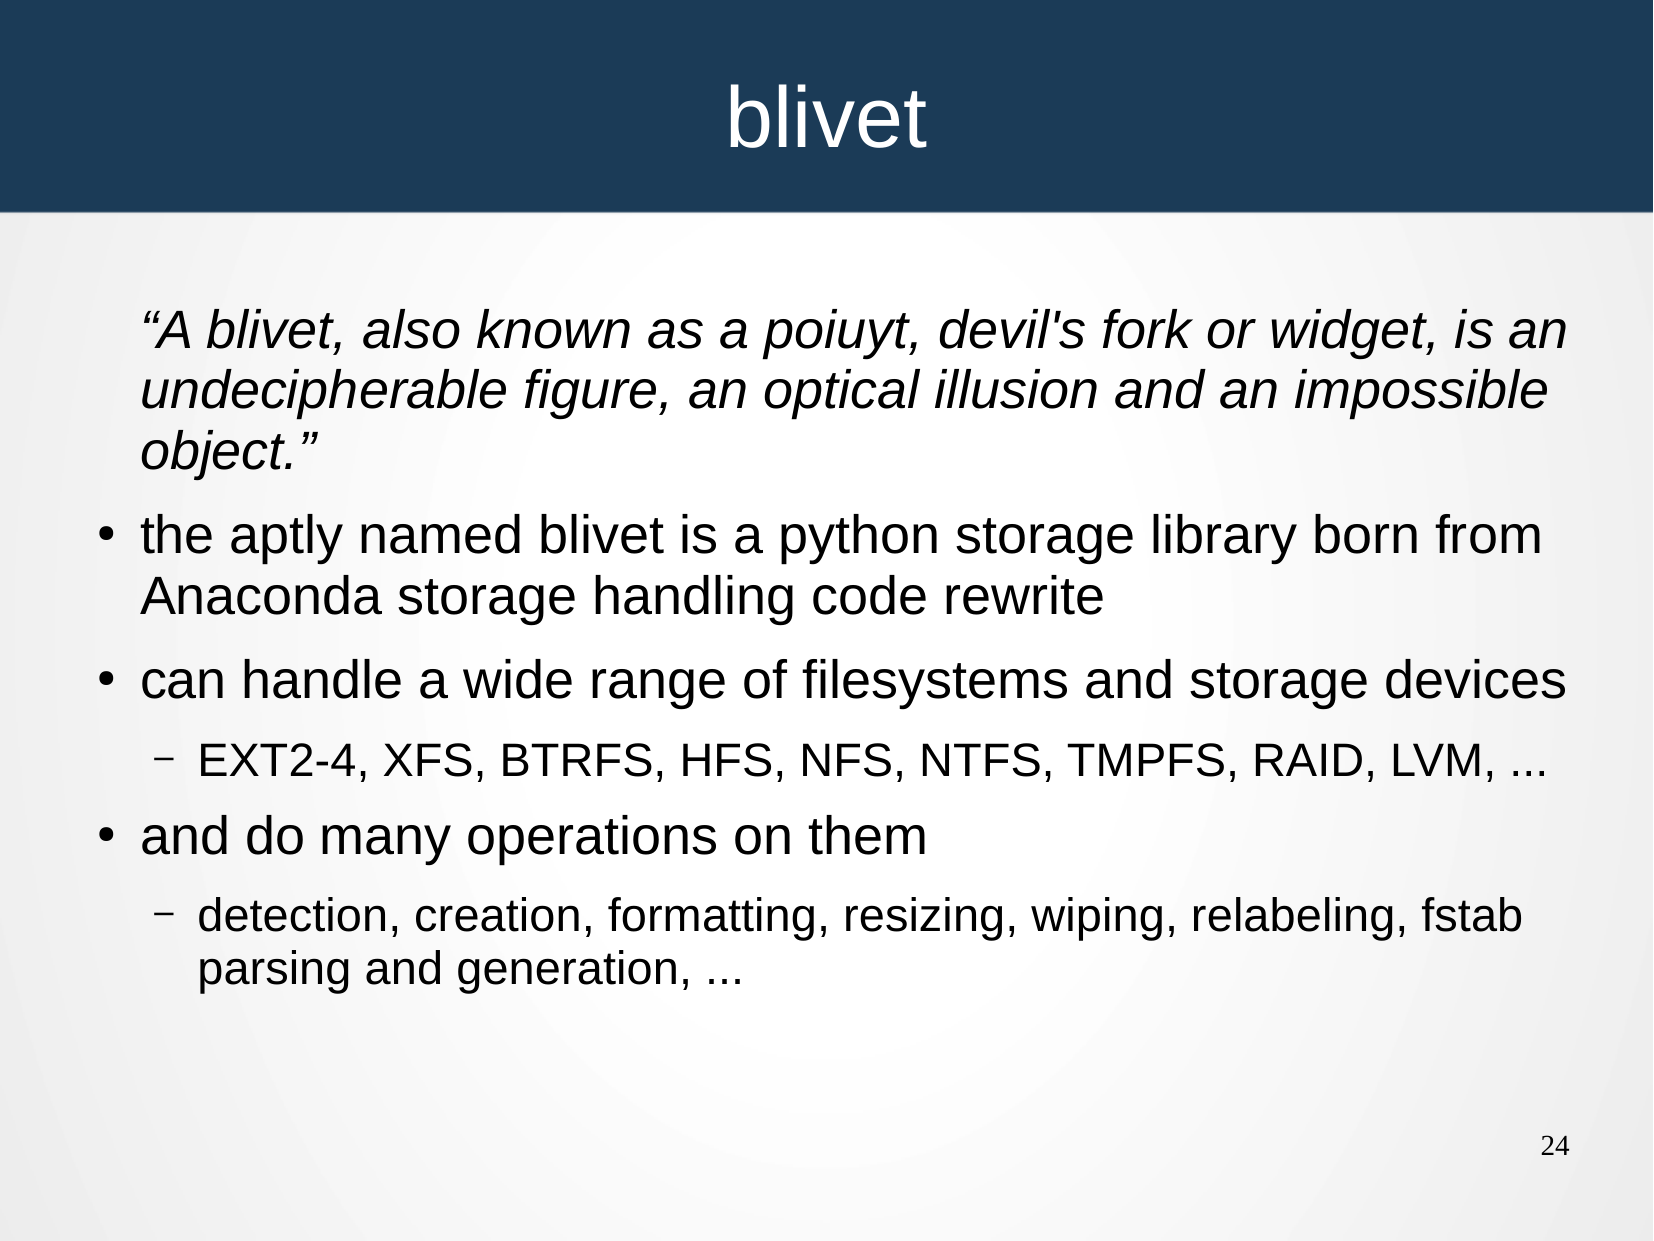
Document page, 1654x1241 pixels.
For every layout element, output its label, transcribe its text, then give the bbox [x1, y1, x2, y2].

picture [0, 0, 1653, 1241]
title blivet [82, 47, 1571, 189]
list “A blivet, also known as a poiuyt, devil's fork or widget, is an undecipherable figure, an optical illusion and an impossible object.” the aptly named blivet is a python storage library born from Anaconda storage handling code rewrite can handle a wide range of filesystems and storage devices EXT2-4, XFS, BTRFS, HFS, NFS, NTFS, TMPFS, RAID, LVM, ... and do many operations on them detection, creation, formatting, resizing, wiping, relabeling, fstab parsing and generation, ... [82, 299, 1571, 1019]
